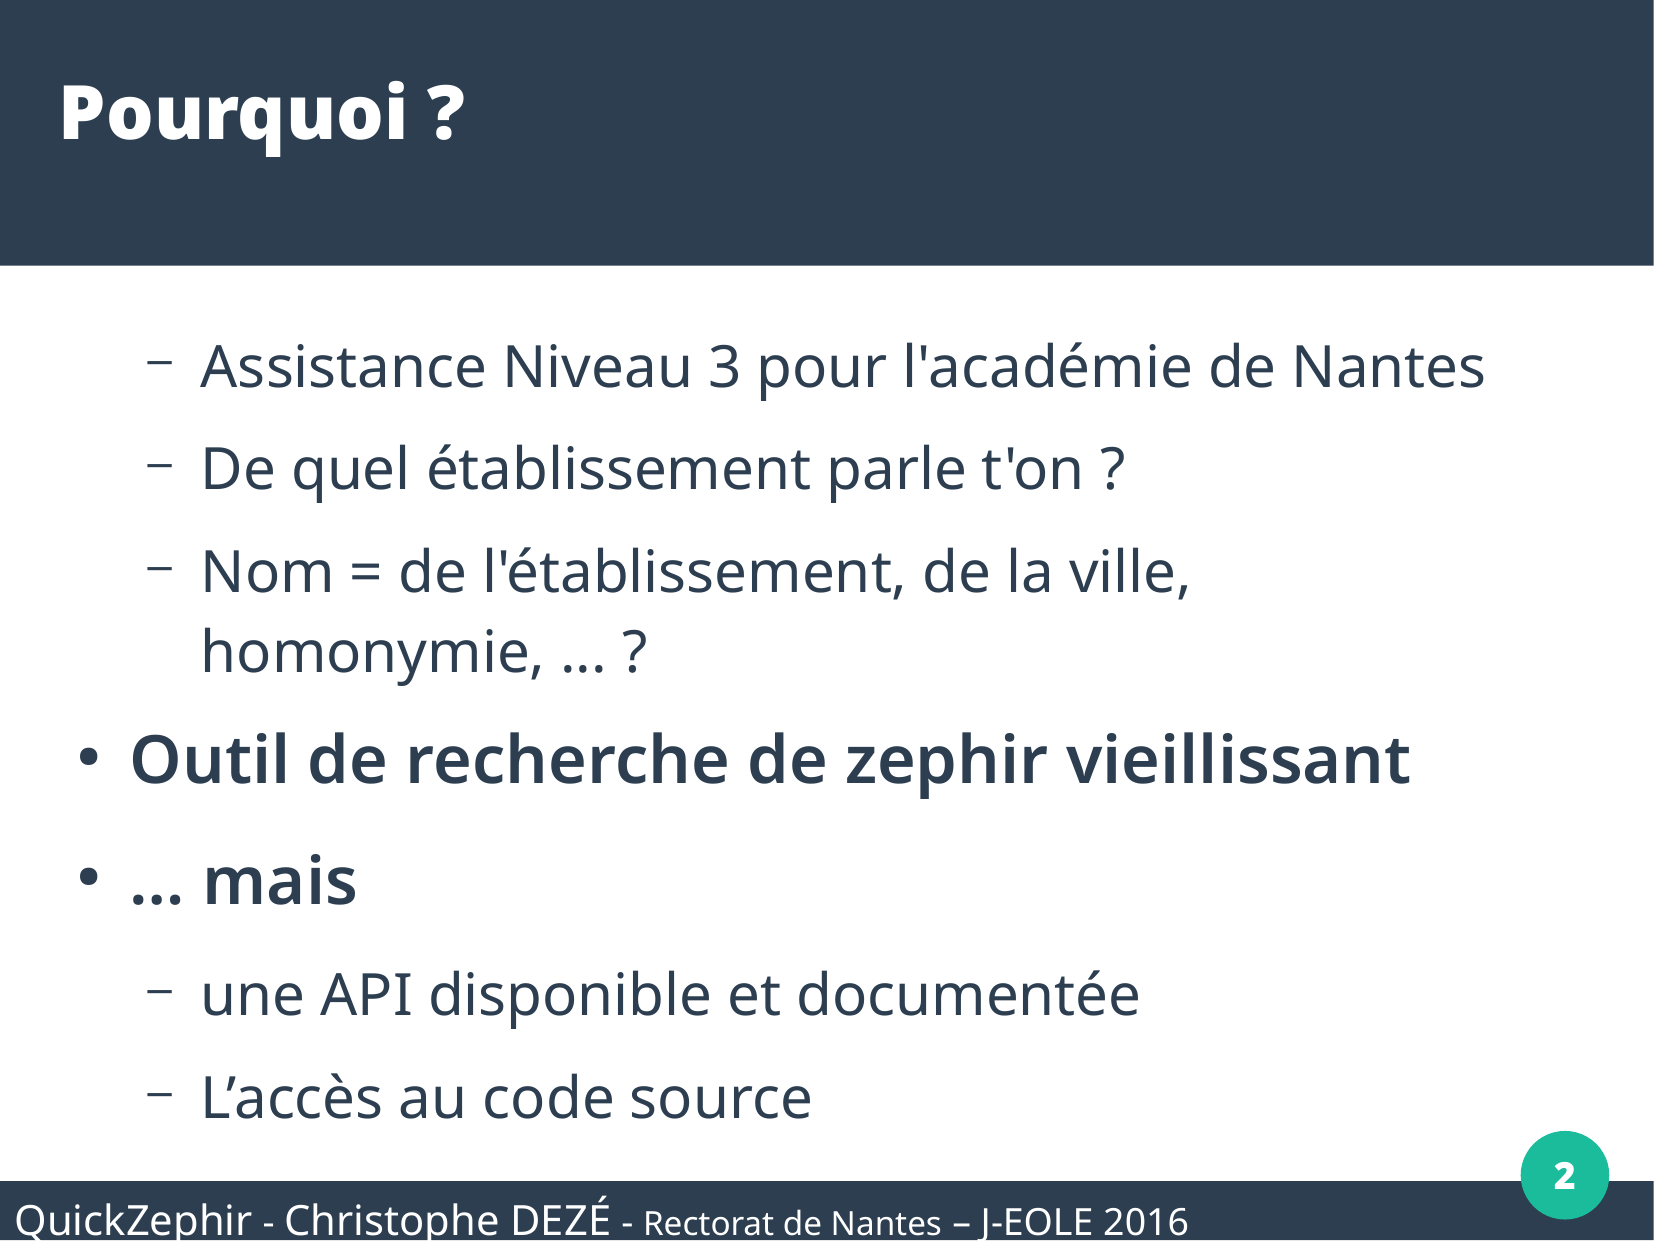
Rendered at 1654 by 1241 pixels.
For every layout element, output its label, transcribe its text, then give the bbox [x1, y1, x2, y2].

title Pourquoi ? [59, 59, 1595, 217]
list Assistance Niveau 3 pour l'académie de Nantes De quel établissement parle t'on ? Nom = de l'établissement, de la ville, homonymie, ... ? Outil de recherche de zephir vieillissant … mais une API disponible et documentée L’accès au code source [59, 324, 1595, 1152]
